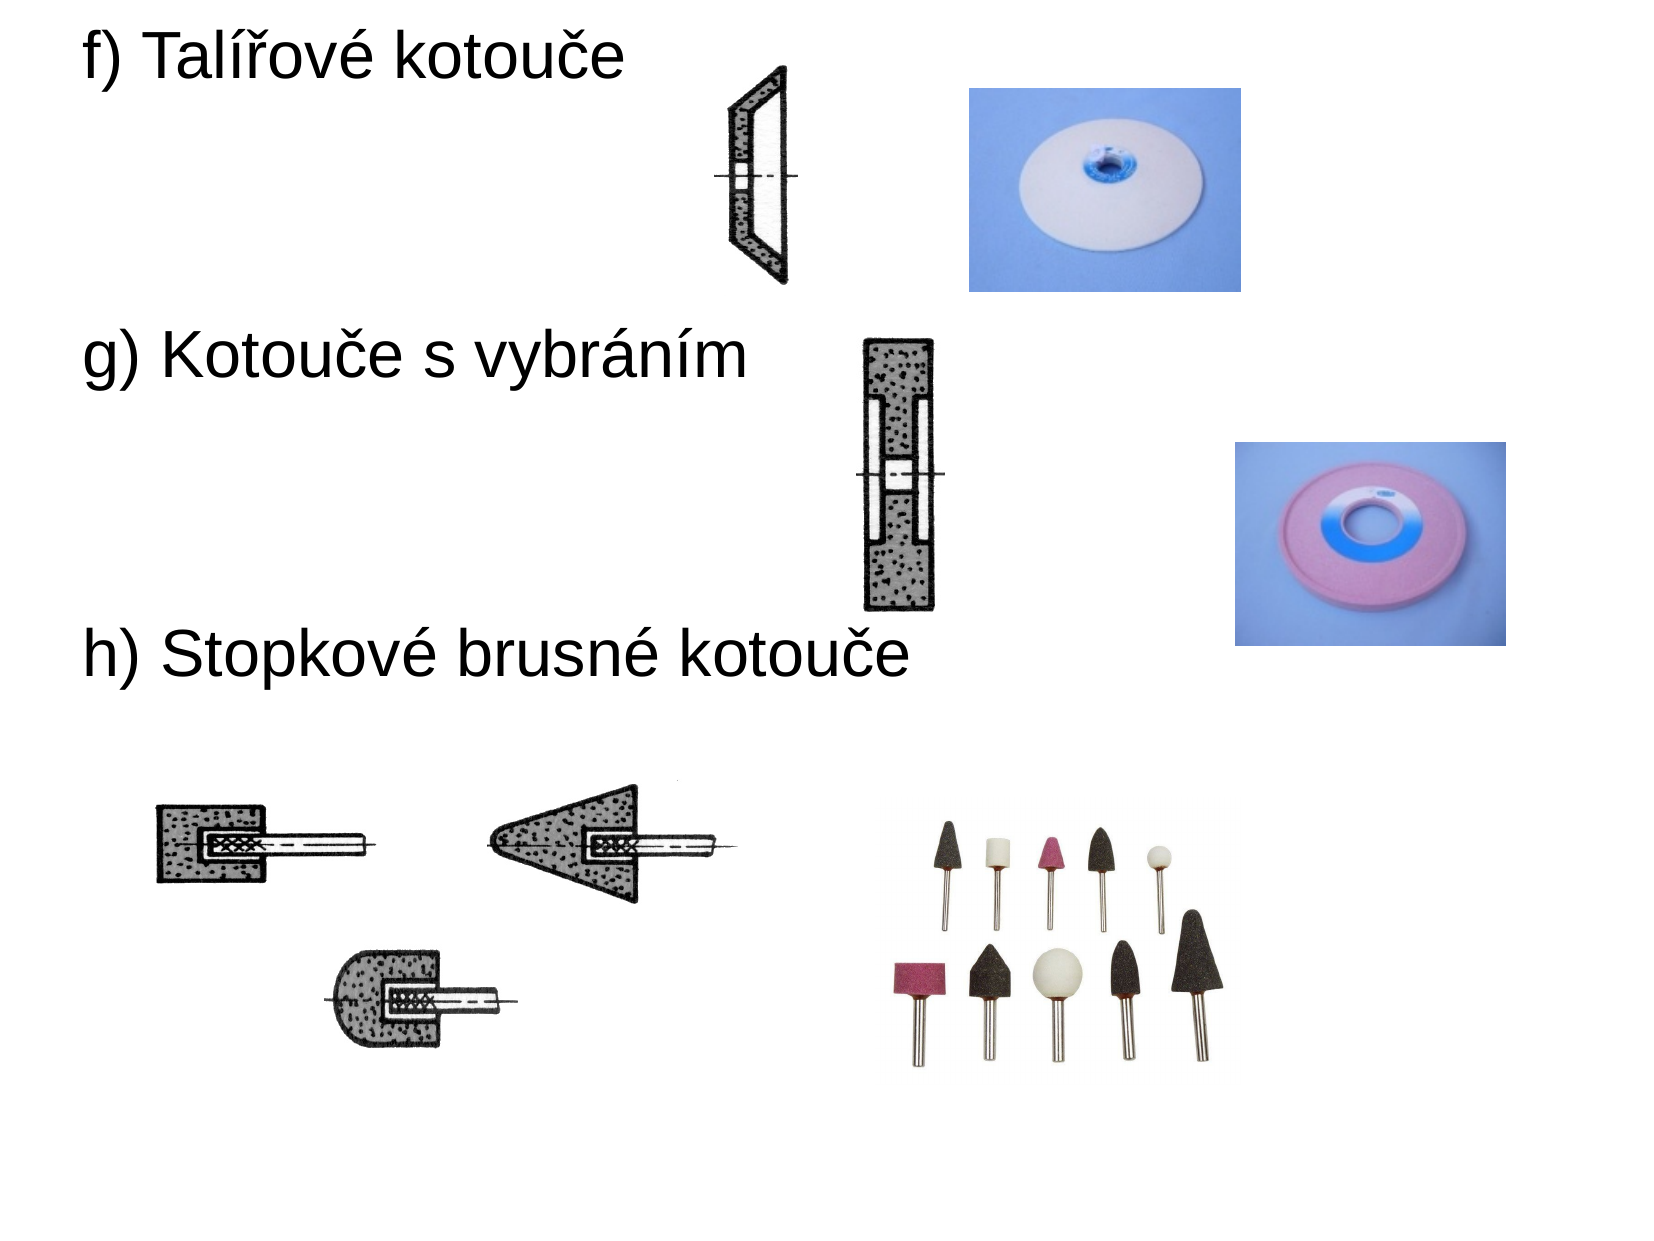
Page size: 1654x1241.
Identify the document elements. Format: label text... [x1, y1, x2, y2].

picture [487, 778, 739, 916]
subtitle Talířové kotouče Kotouče s vybráním Stopkové brusné kotouče [82, 18, 1571, 1140]
picture [856, 324, 945, 621]
picture [324, 944, 518, 1063]
picture [969, 88, 1241, 292]
picture [1235, 442, 1506, 647]
picture [714, 58, 798, 296]
picture [148, 797, 384, 893]
picture [875, 797, 1241, 1085]
